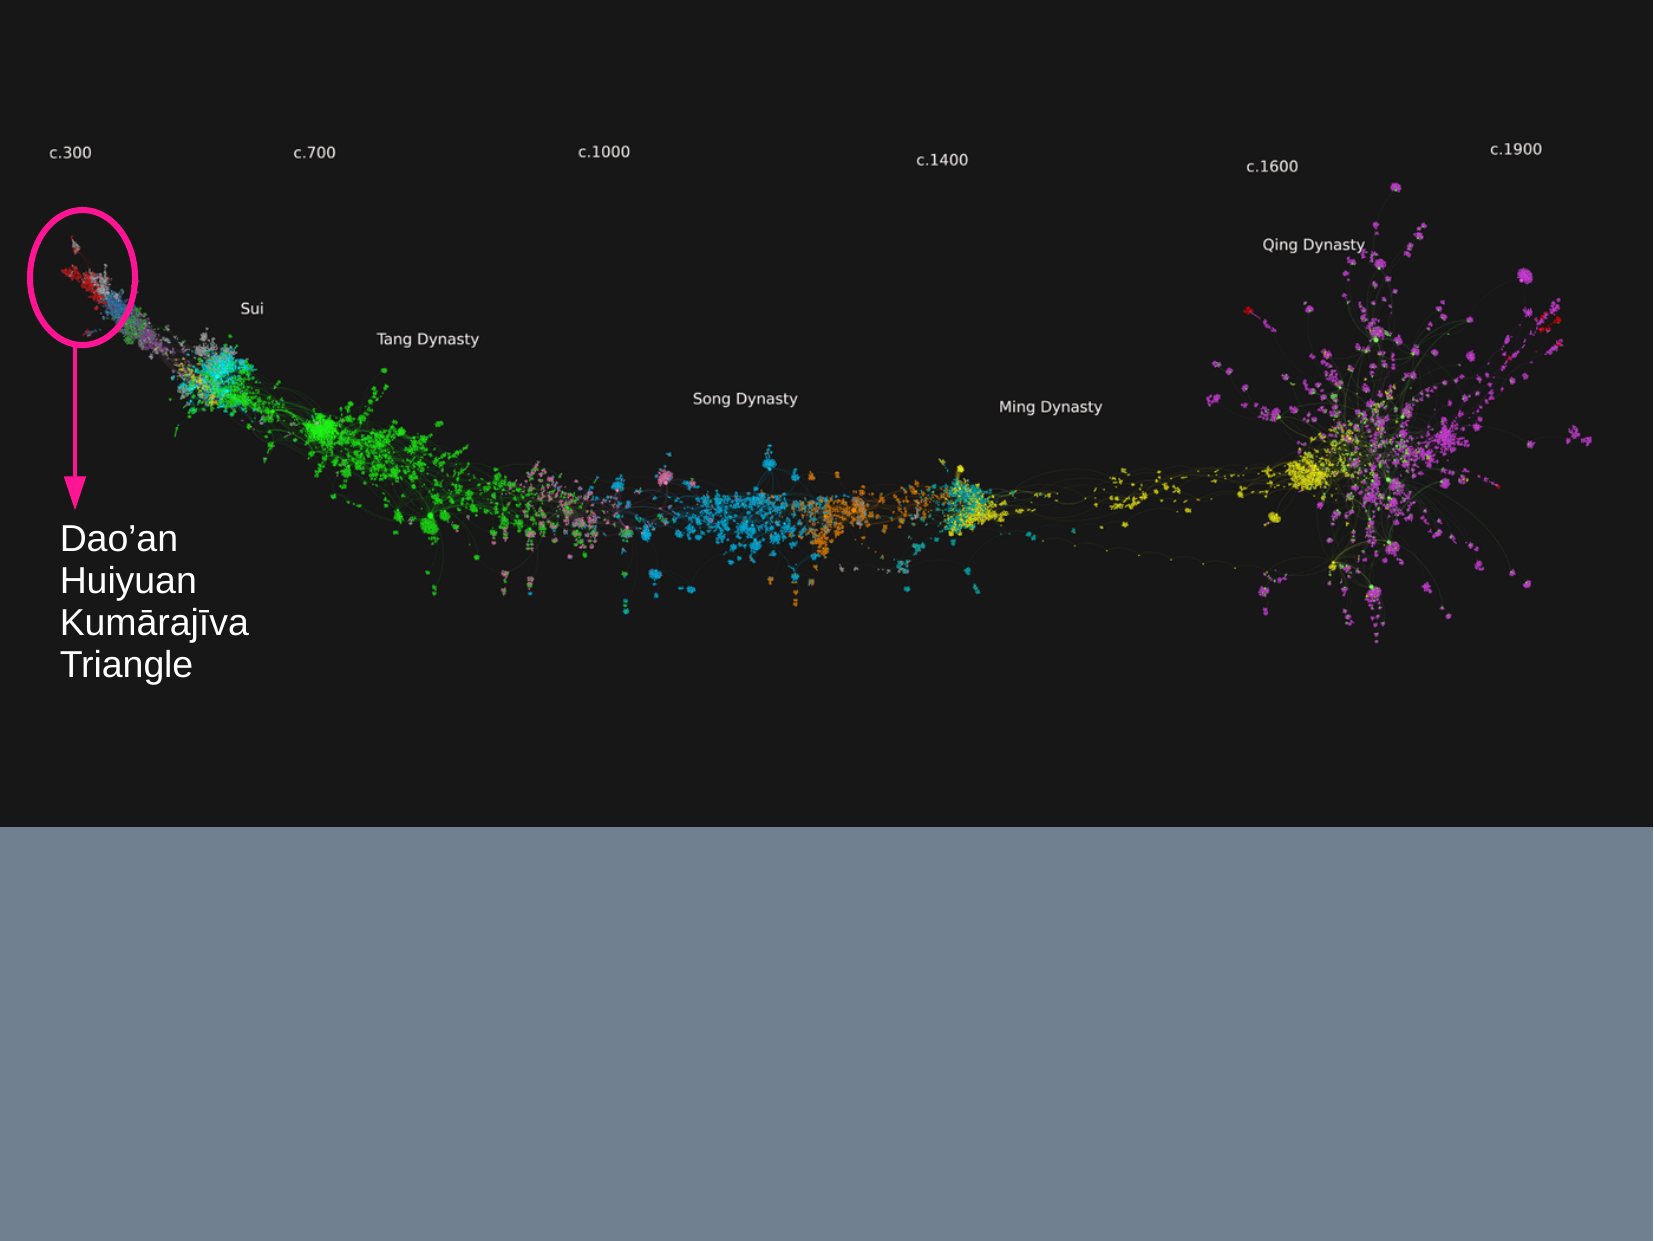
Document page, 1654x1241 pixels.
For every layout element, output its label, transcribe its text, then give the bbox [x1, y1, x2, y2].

picture [0, 0, 1653, 827]
text_box Dao’an Huiyuan Kumārajīva Triangle [45, 510, 277, 693]
